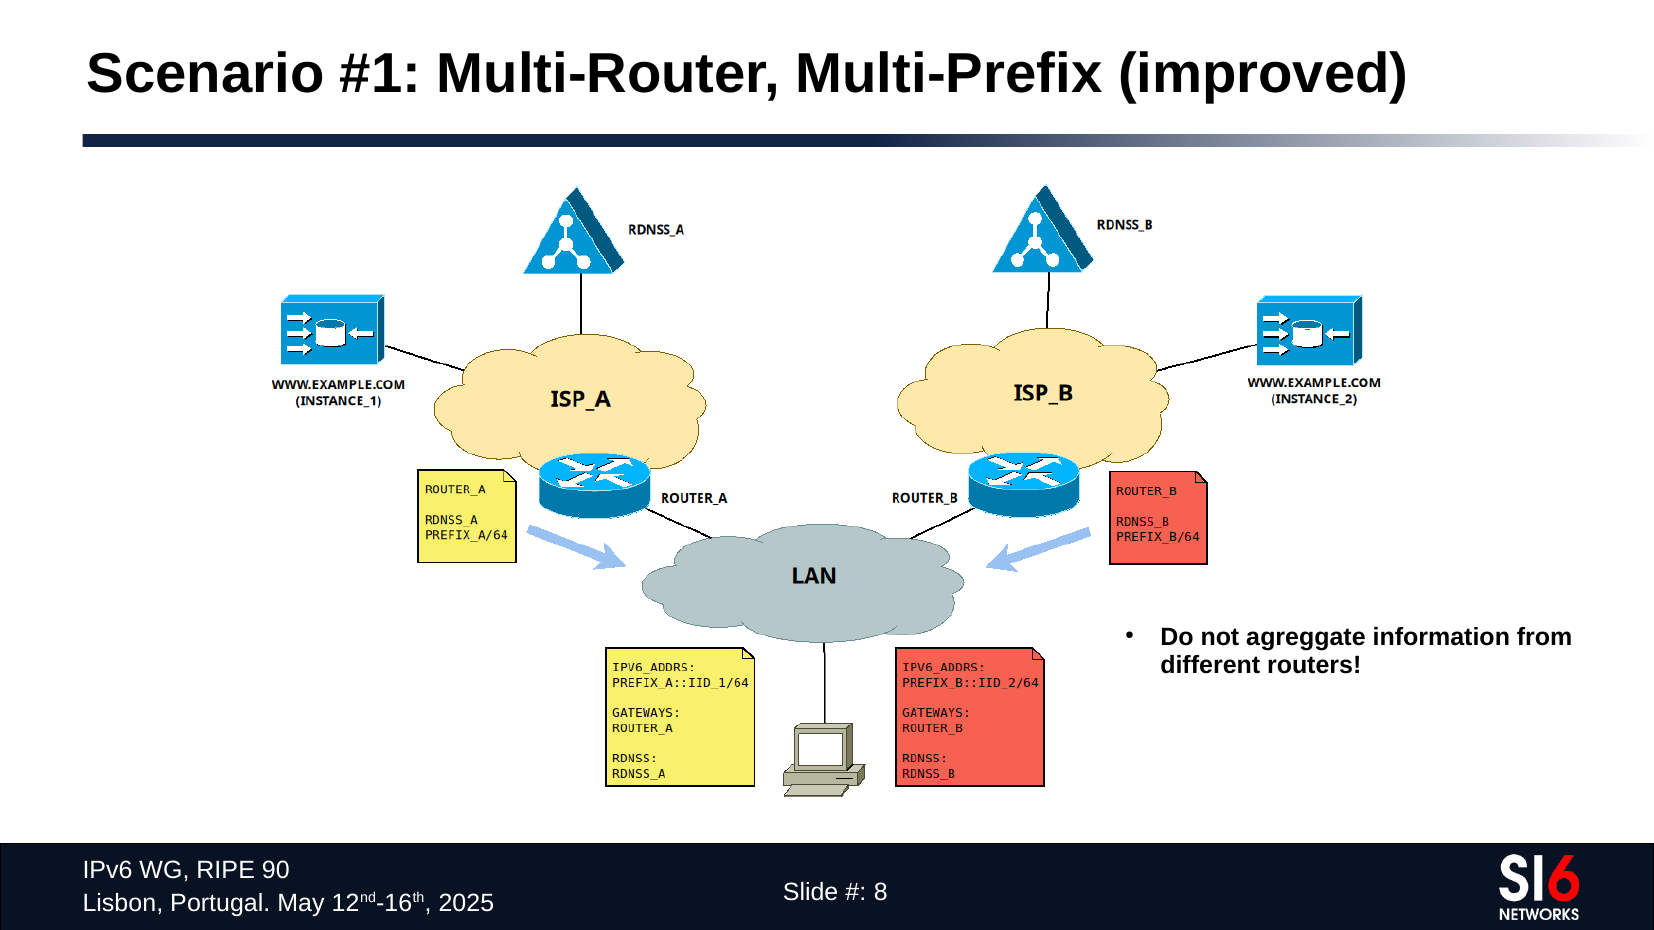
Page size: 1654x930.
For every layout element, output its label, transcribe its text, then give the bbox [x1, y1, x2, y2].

title Scenario #1: Multi-Router, Multi-Prefix (improved) [86, 22, 1575, 124]
picture [271, 183, 1381, 797]
picture [1499, 854, 1579, 920]
text_box Do not agreggate information from different routers! [1110, 615, 1621, 823]
